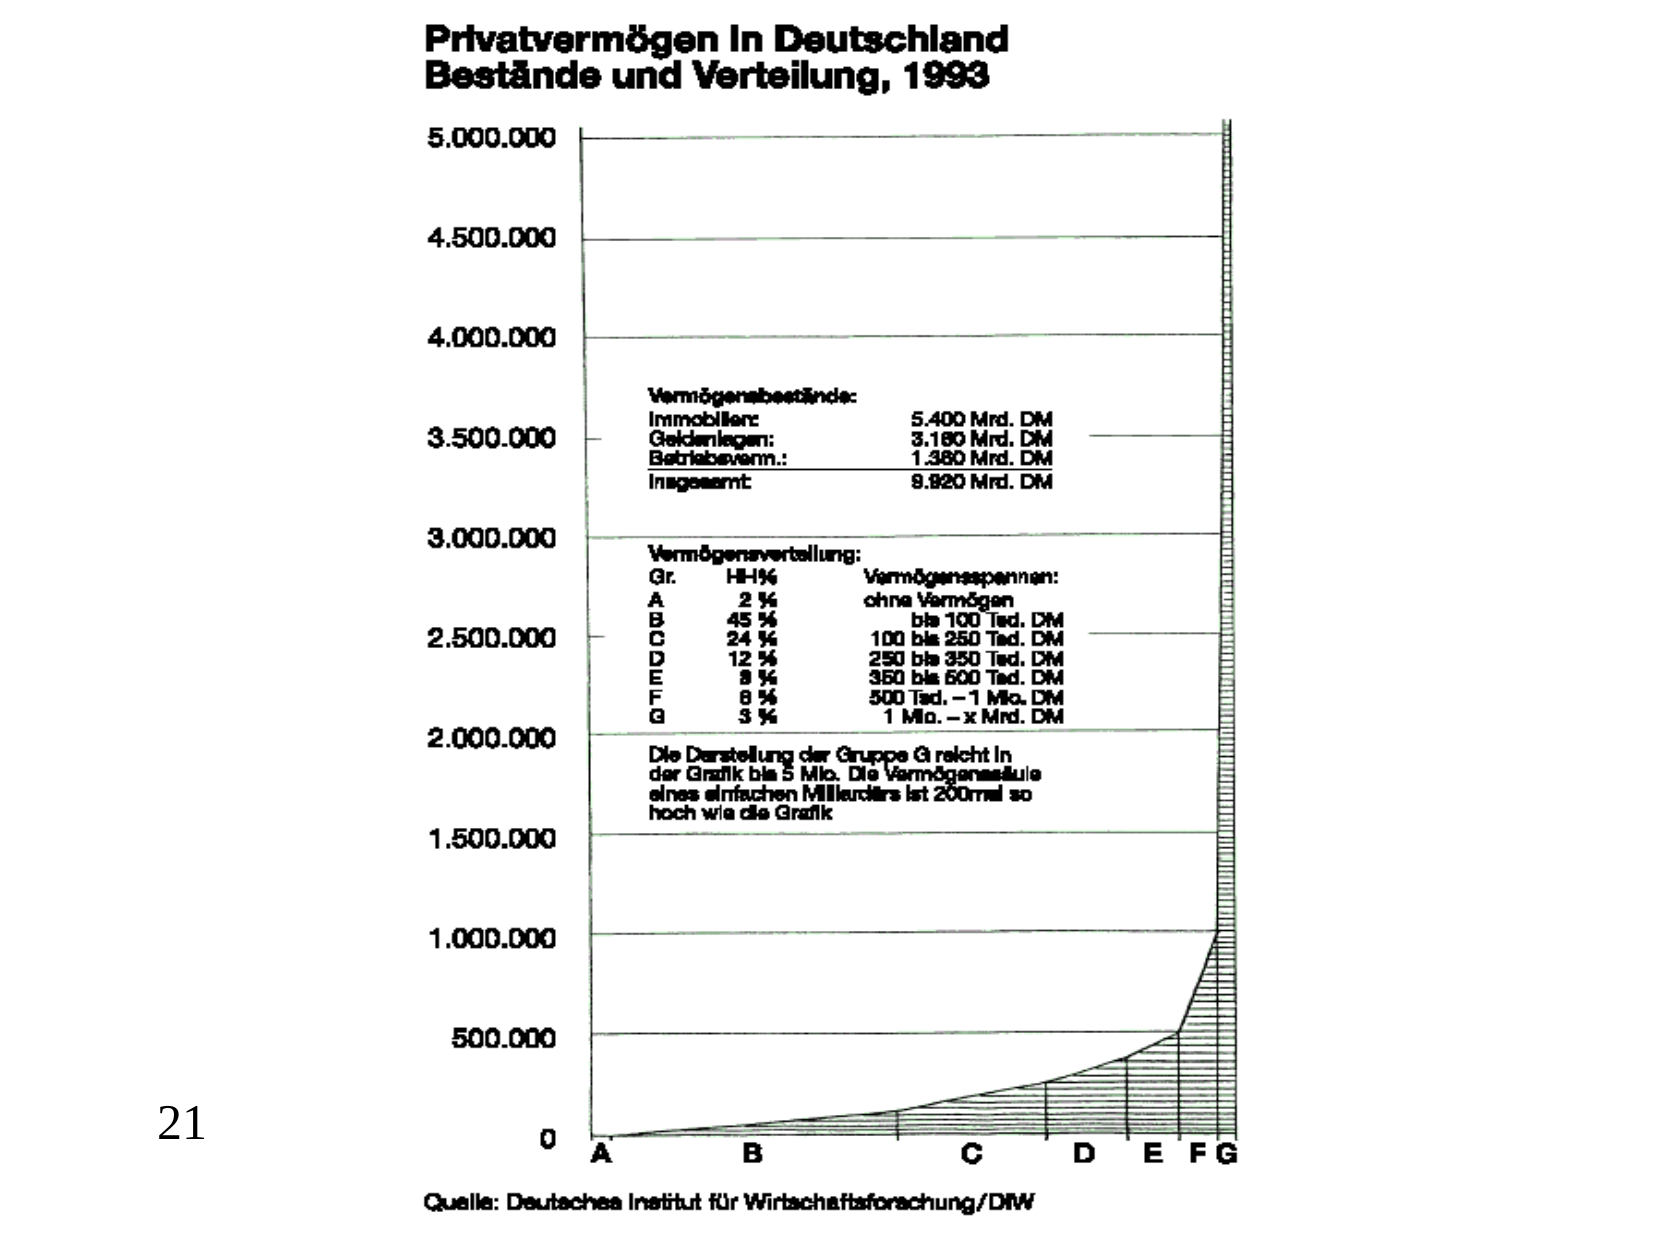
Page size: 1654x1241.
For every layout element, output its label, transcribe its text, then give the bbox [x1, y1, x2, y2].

text_box <Nummer> [157, 1089, 367, 1150]
picture [397, 8, 1289, 1239]
